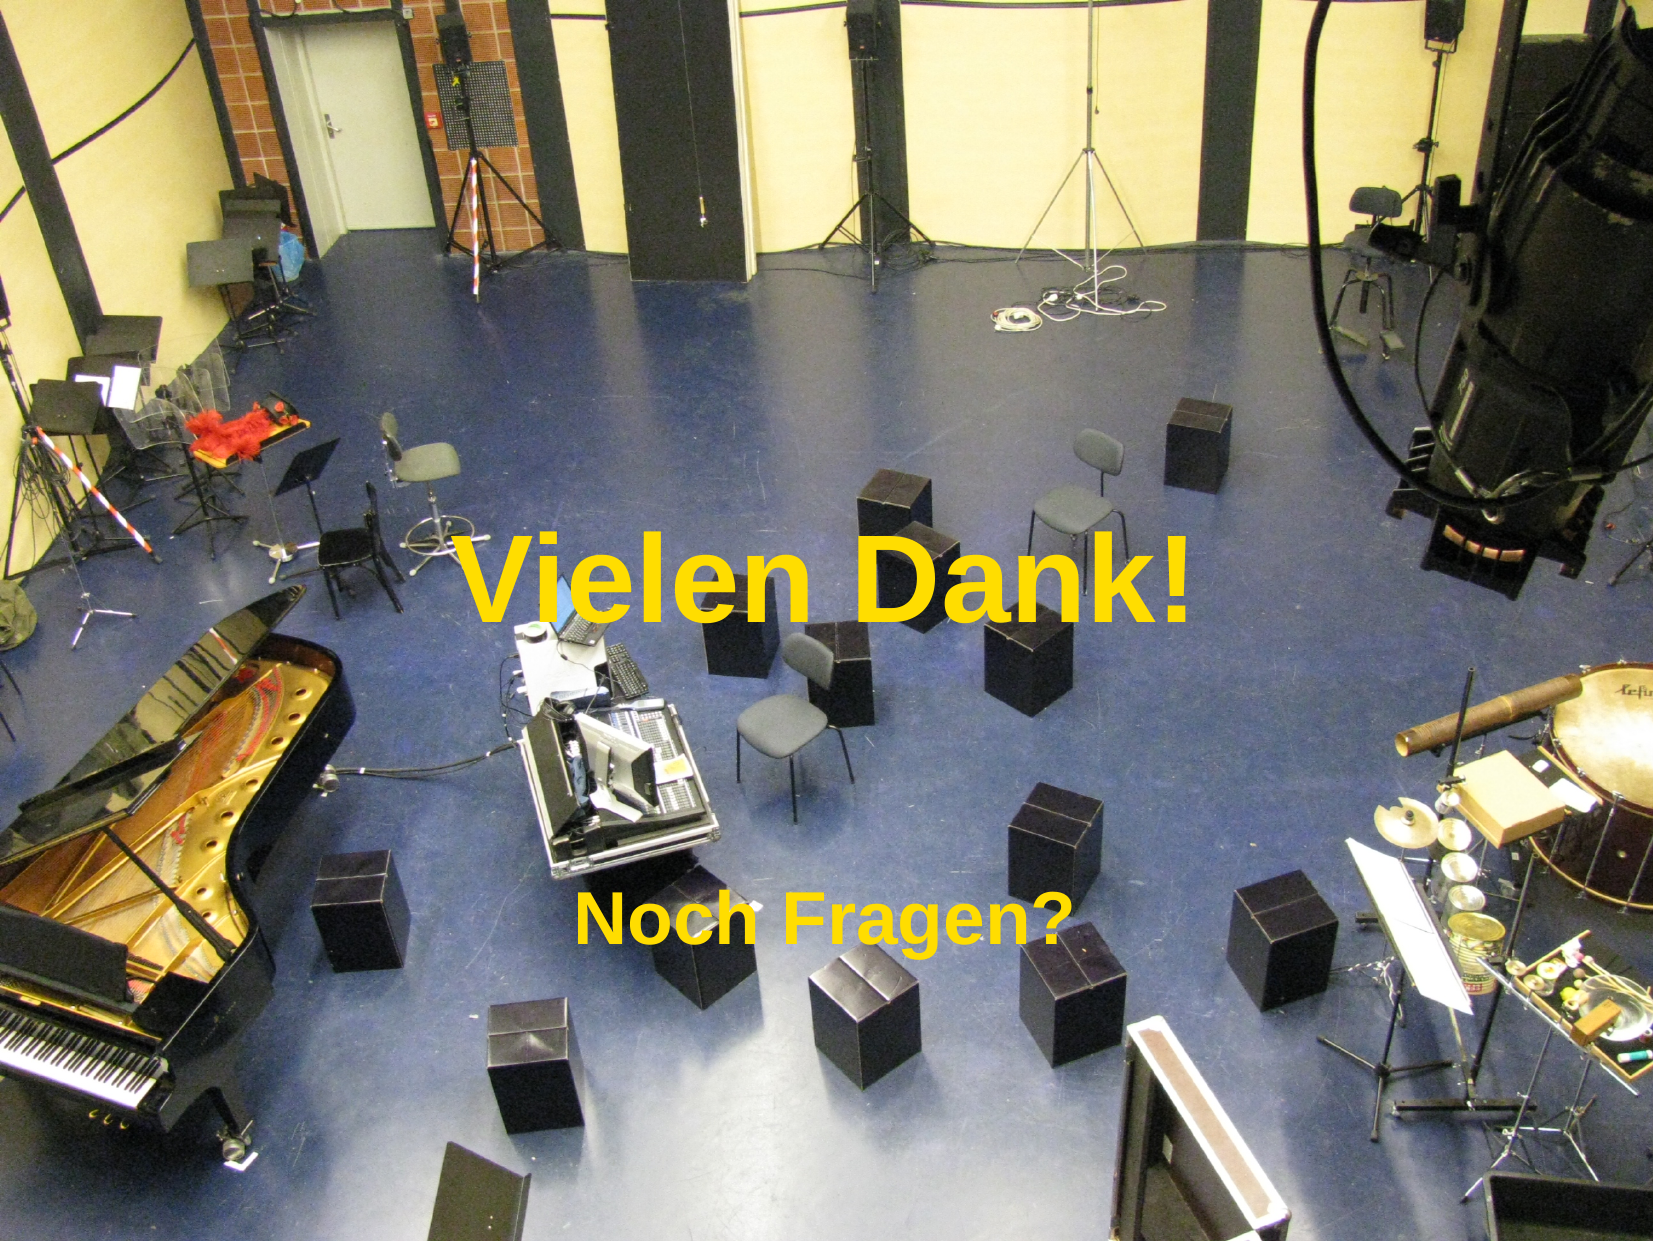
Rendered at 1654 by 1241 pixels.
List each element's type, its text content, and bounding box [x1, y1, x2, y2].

picture [0, 0, 1653, 1241]
title Vielen Dank! [37, 482, 1612, 676]
subtitle Noch Fragen? [38, 787, 1613, 1051]
